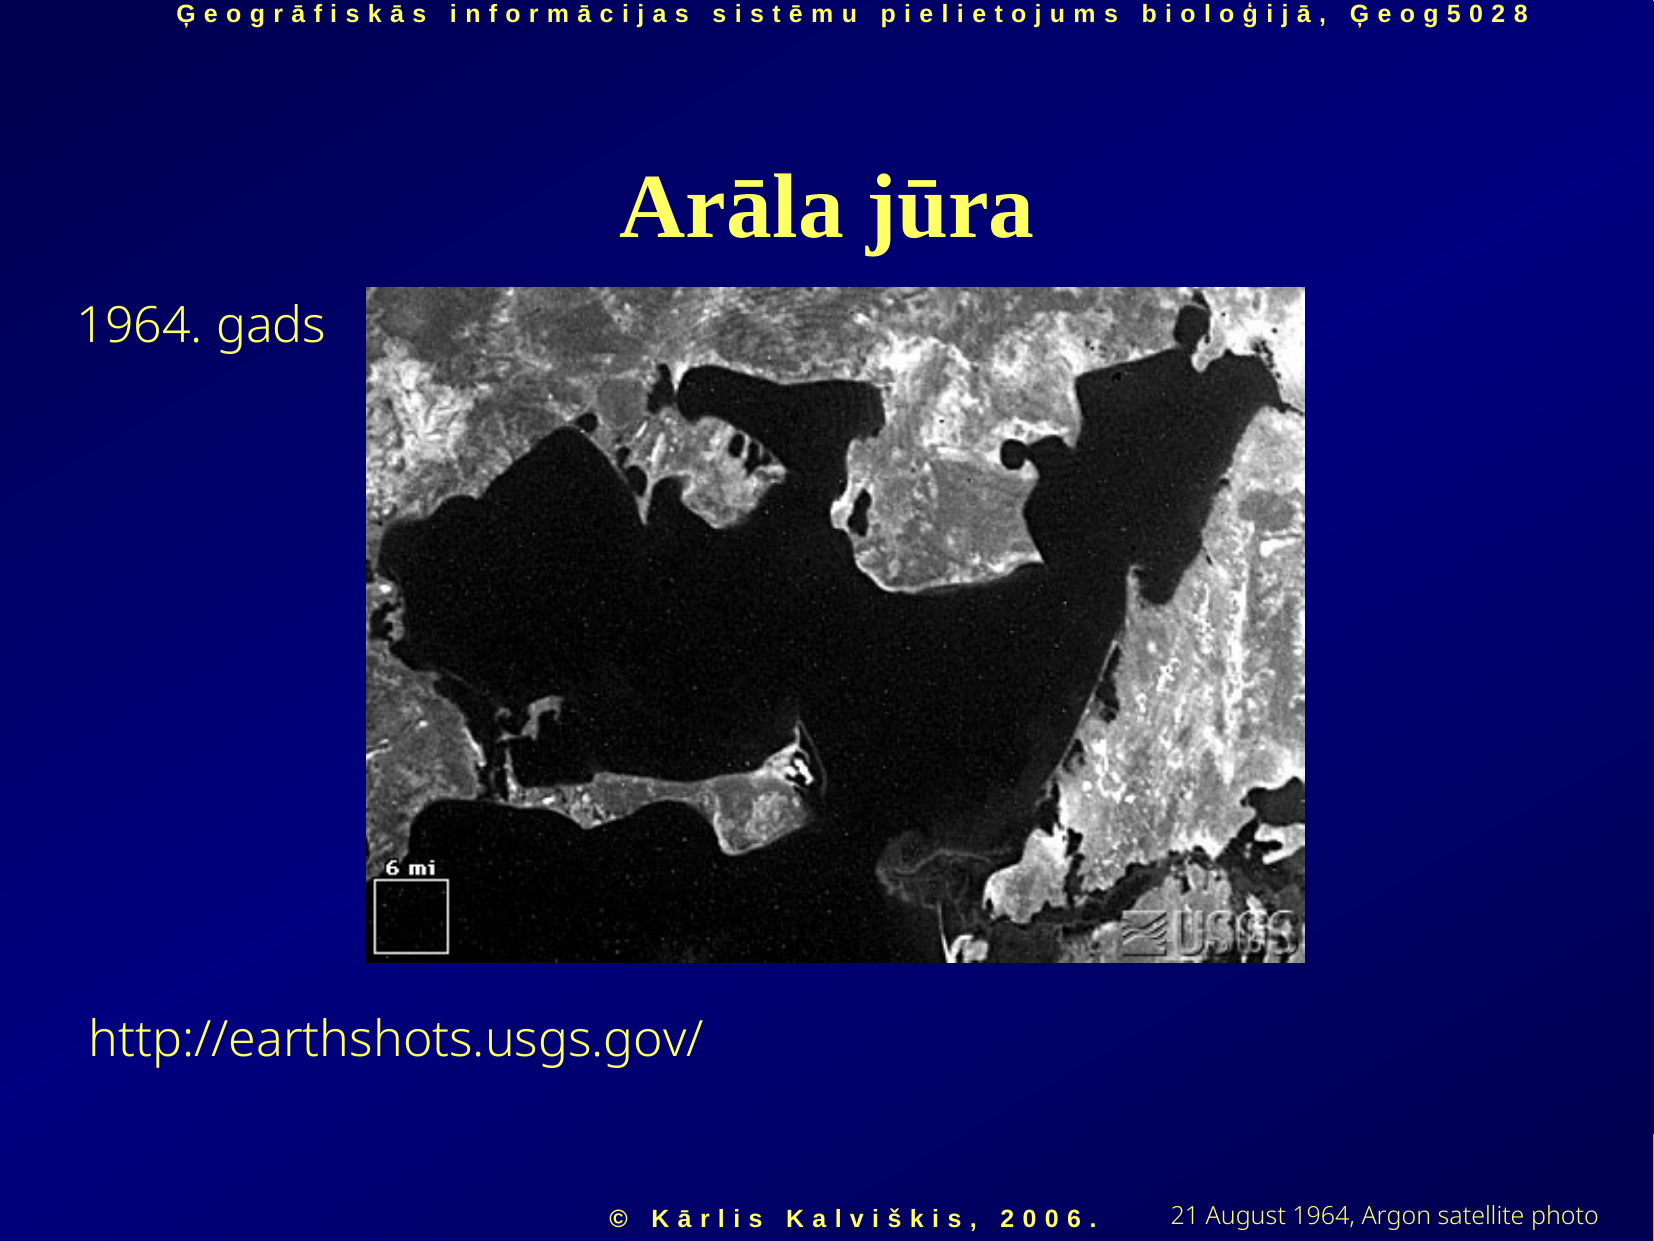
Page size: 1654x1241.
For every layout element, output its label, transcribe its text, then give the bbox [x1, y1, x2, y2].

text_box http://earthshots.usgs.gov/ [35, 1002, 784, 1060]
text_box 21 August 1964, Argon satellite photo [1117, 1197, 1636, 1228]
title Arāla jūra [121, 102, 1534, 311]
text_box 1964. gads [23, 288, 346, 347]
picture [366, 287, 1305, 963]
